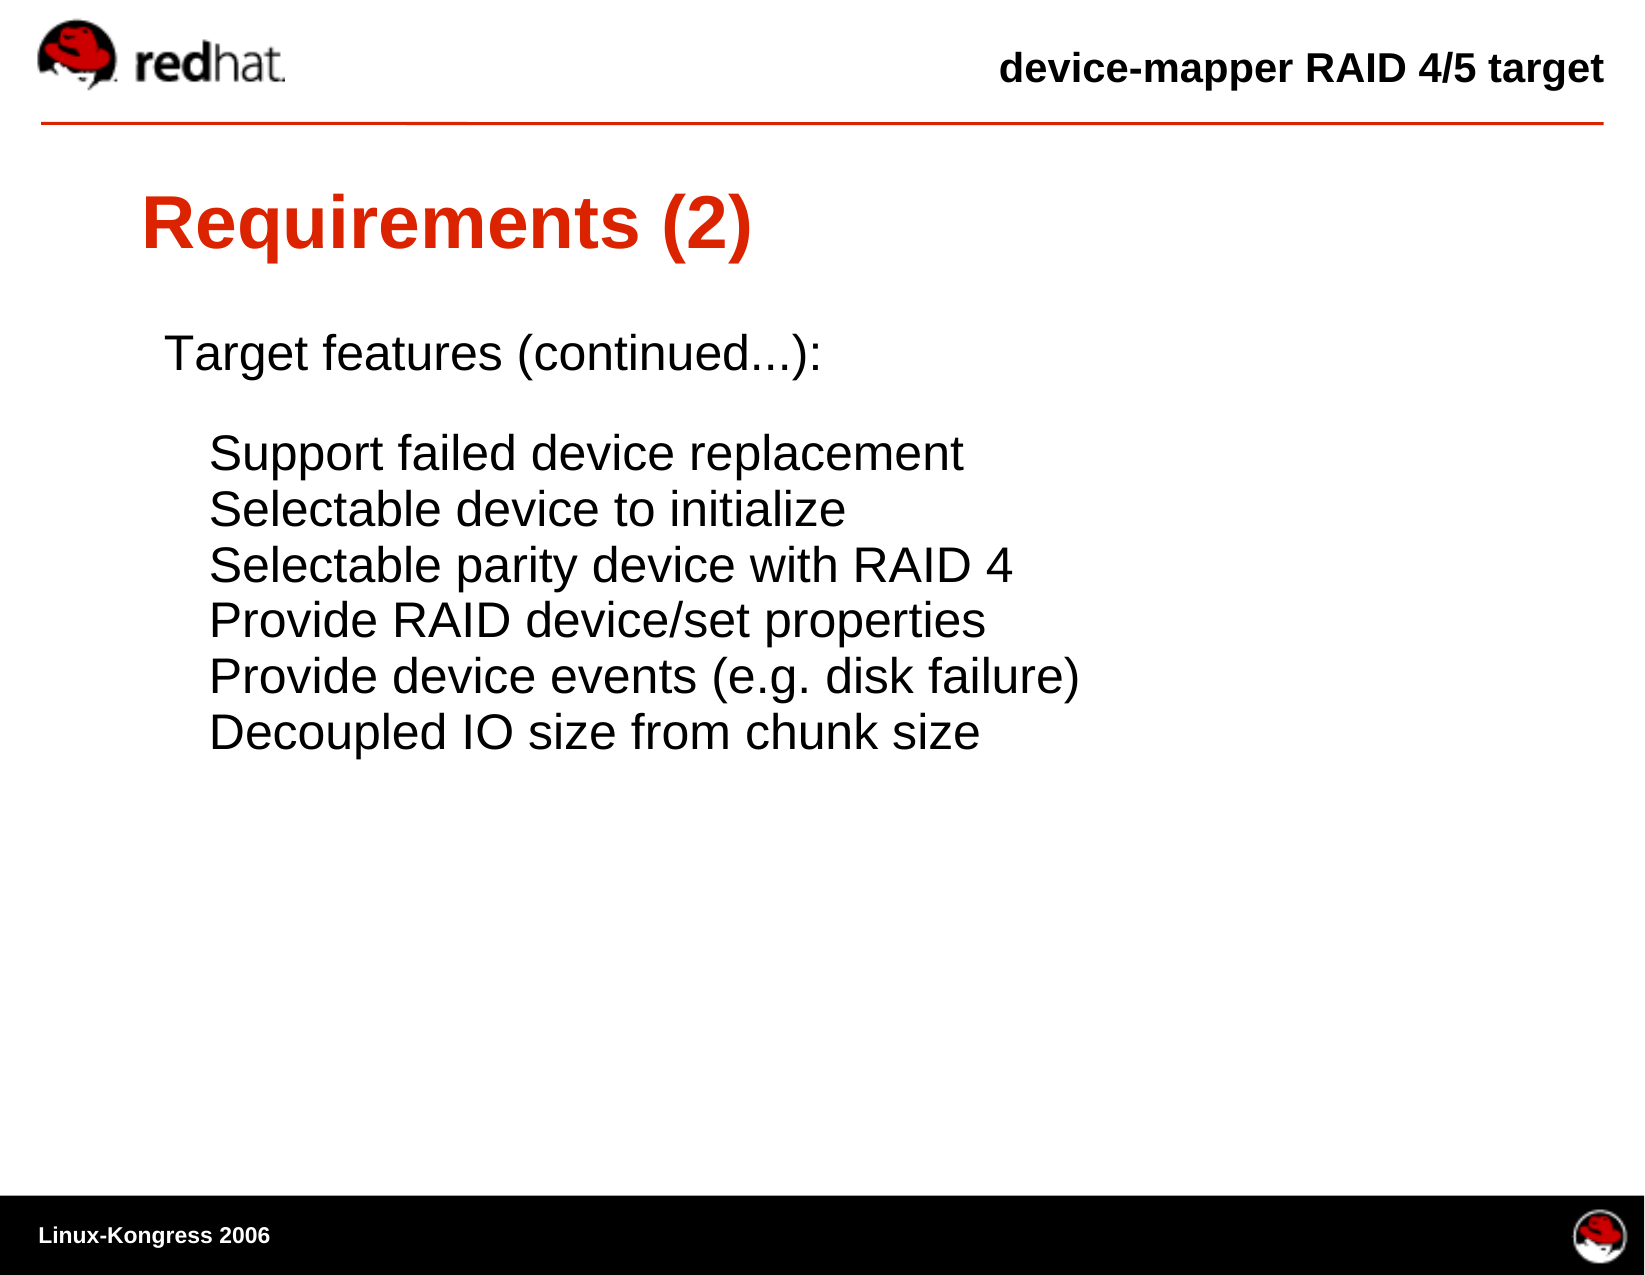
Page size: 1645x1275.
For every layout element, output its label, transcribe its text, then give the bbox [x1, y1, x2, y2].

picture [36, 17, 285, 102]
text_box device-mapper RAID 4/5 target [959, 44, 1605, 97]
text_box Support failed device replacement Selectable device to initialize Selectable parity device with RAID 4 Provide RAID device/set properties Provide device events (e.g. disk failure) Decoupled IO size from chunk size [195, 425, 1363, 939]
text_box Target features (continued...): [150, 324, 1346, 419]
text_box Requirements (2) [141, 180, 754, 274]
picture [1568, 1206, 1632, 1270]
text_box Linux-Kongress 2006 [38, 1222, 382, 1252]
text_box [0, 1195, 1645, 1275]
